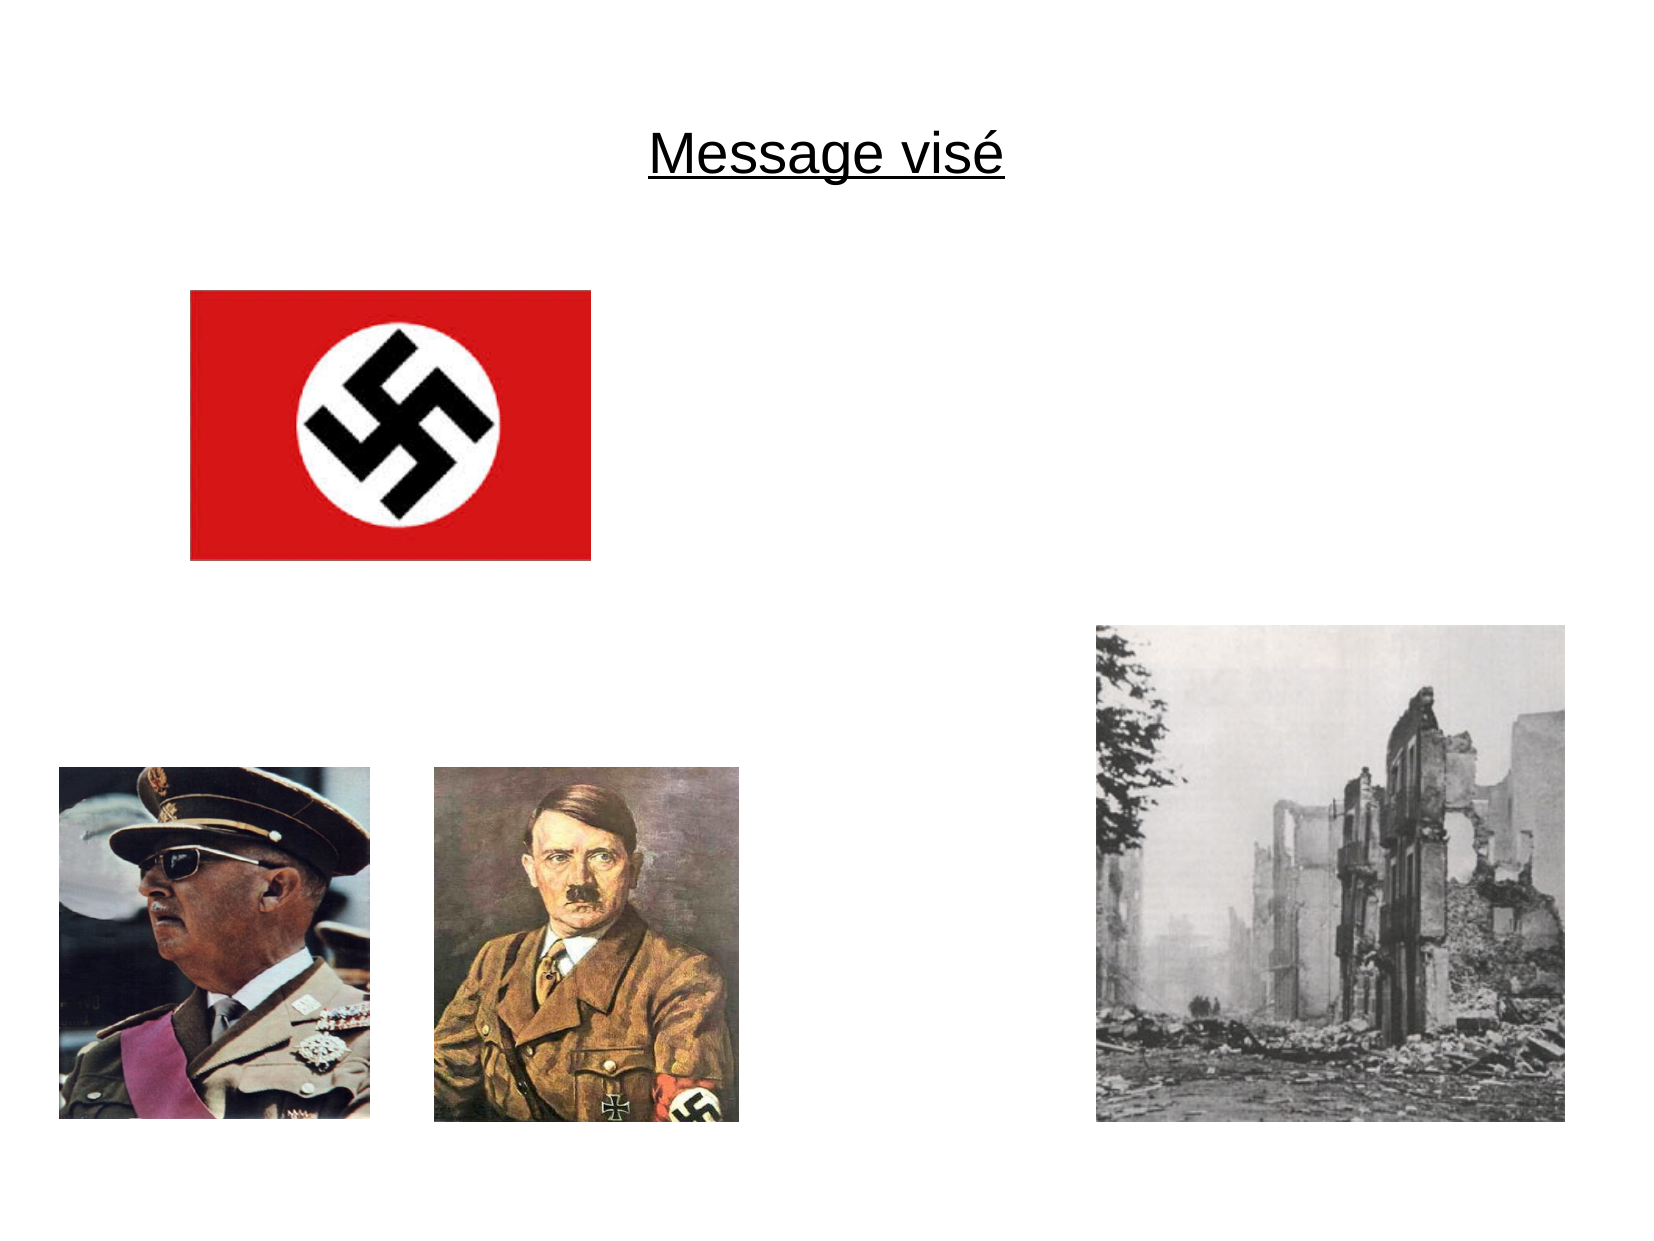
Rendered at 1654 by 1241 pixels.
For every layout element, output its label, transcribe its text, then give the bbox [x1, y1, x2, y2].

title Message visé [82, 56, 1571, 250]
picture [59, 767, 370, 1119]
picture [190, 290, 591, 562]
picture [1096, 625, 1565, 1123]
picture [434, 767, 739, 1123]
